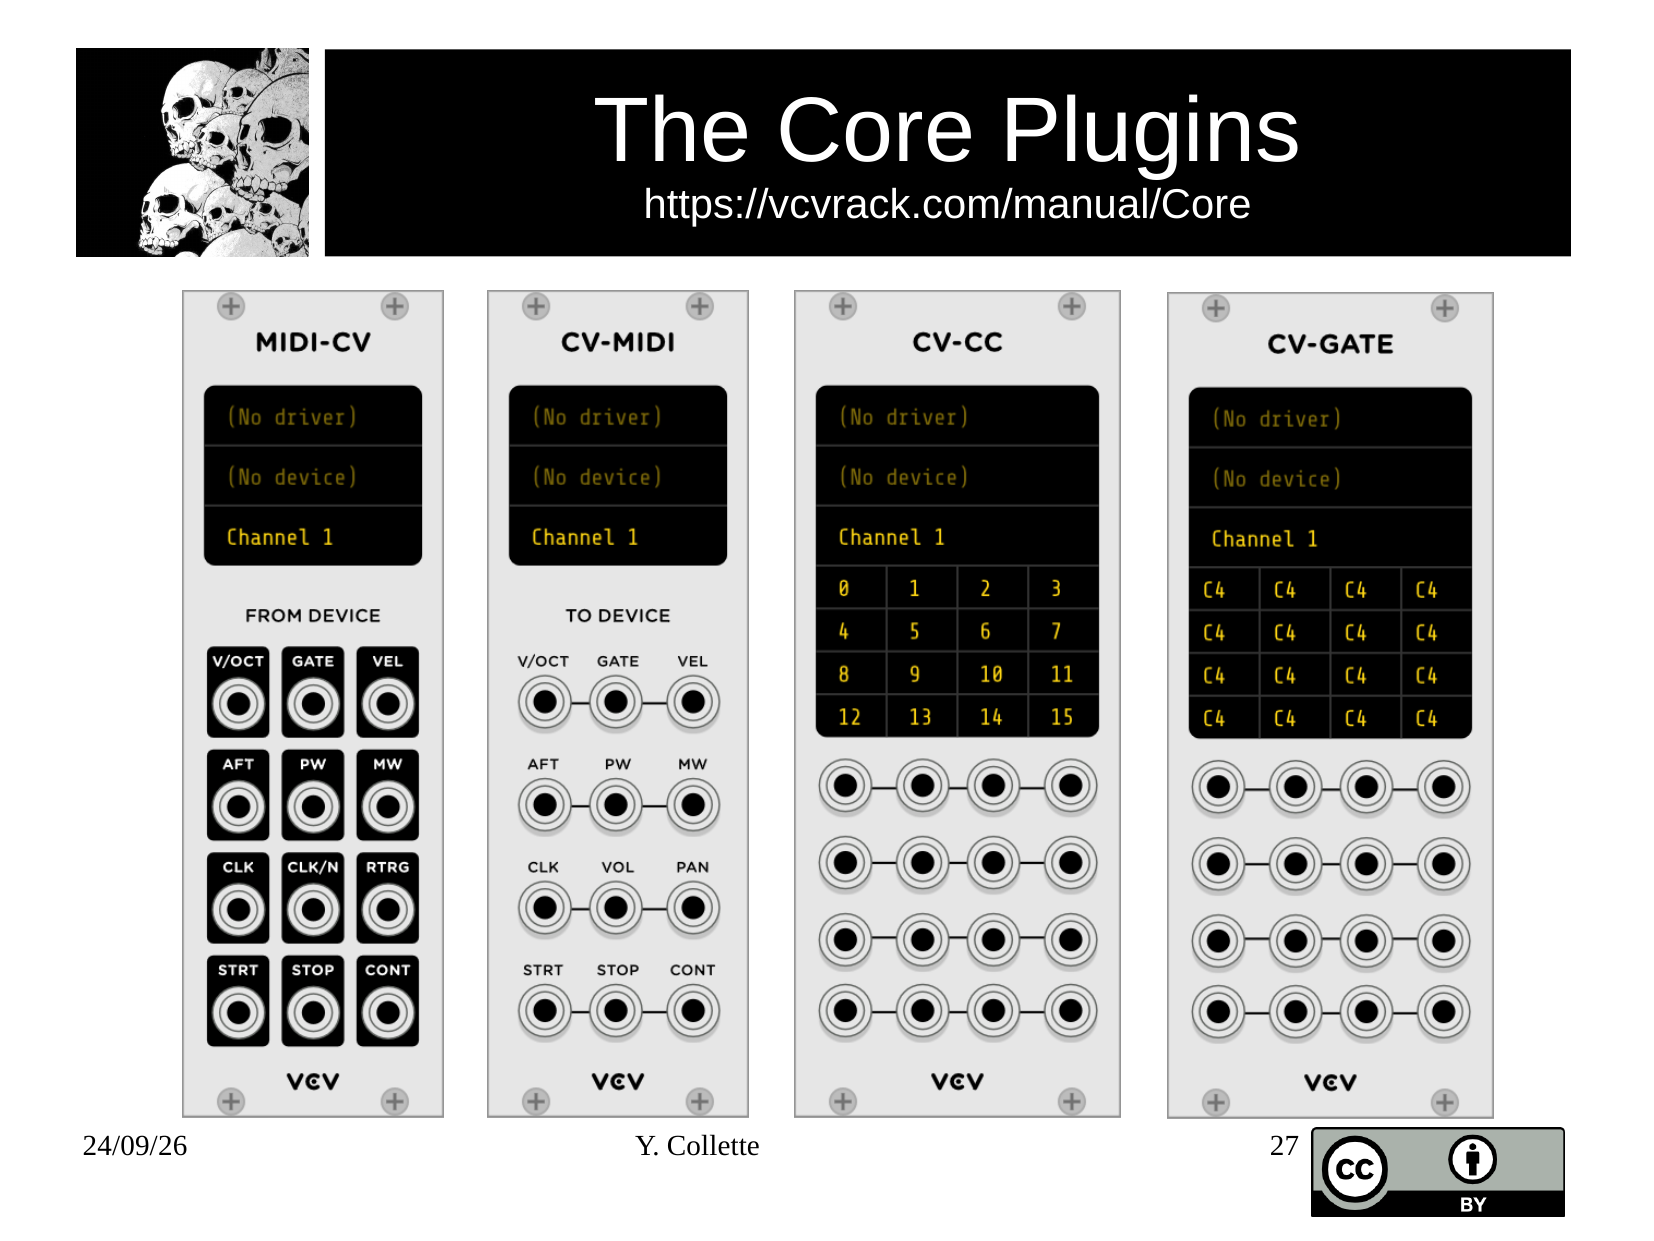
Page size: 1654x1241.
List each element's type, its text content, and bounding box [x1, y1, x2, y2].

picture [1167, 292, 1494, 1119]
picture [1311, 1127, 1565, 1217]
title The Core Plugins https://vcvrack.com/manual/Core [324, 49, 1571, 257]
picture [487, 290, 749, 1118]
picture [182, 290, 444, 1118]
picture [76, 48, 309, 257]
picture [794, 290, 1121, 1118]
